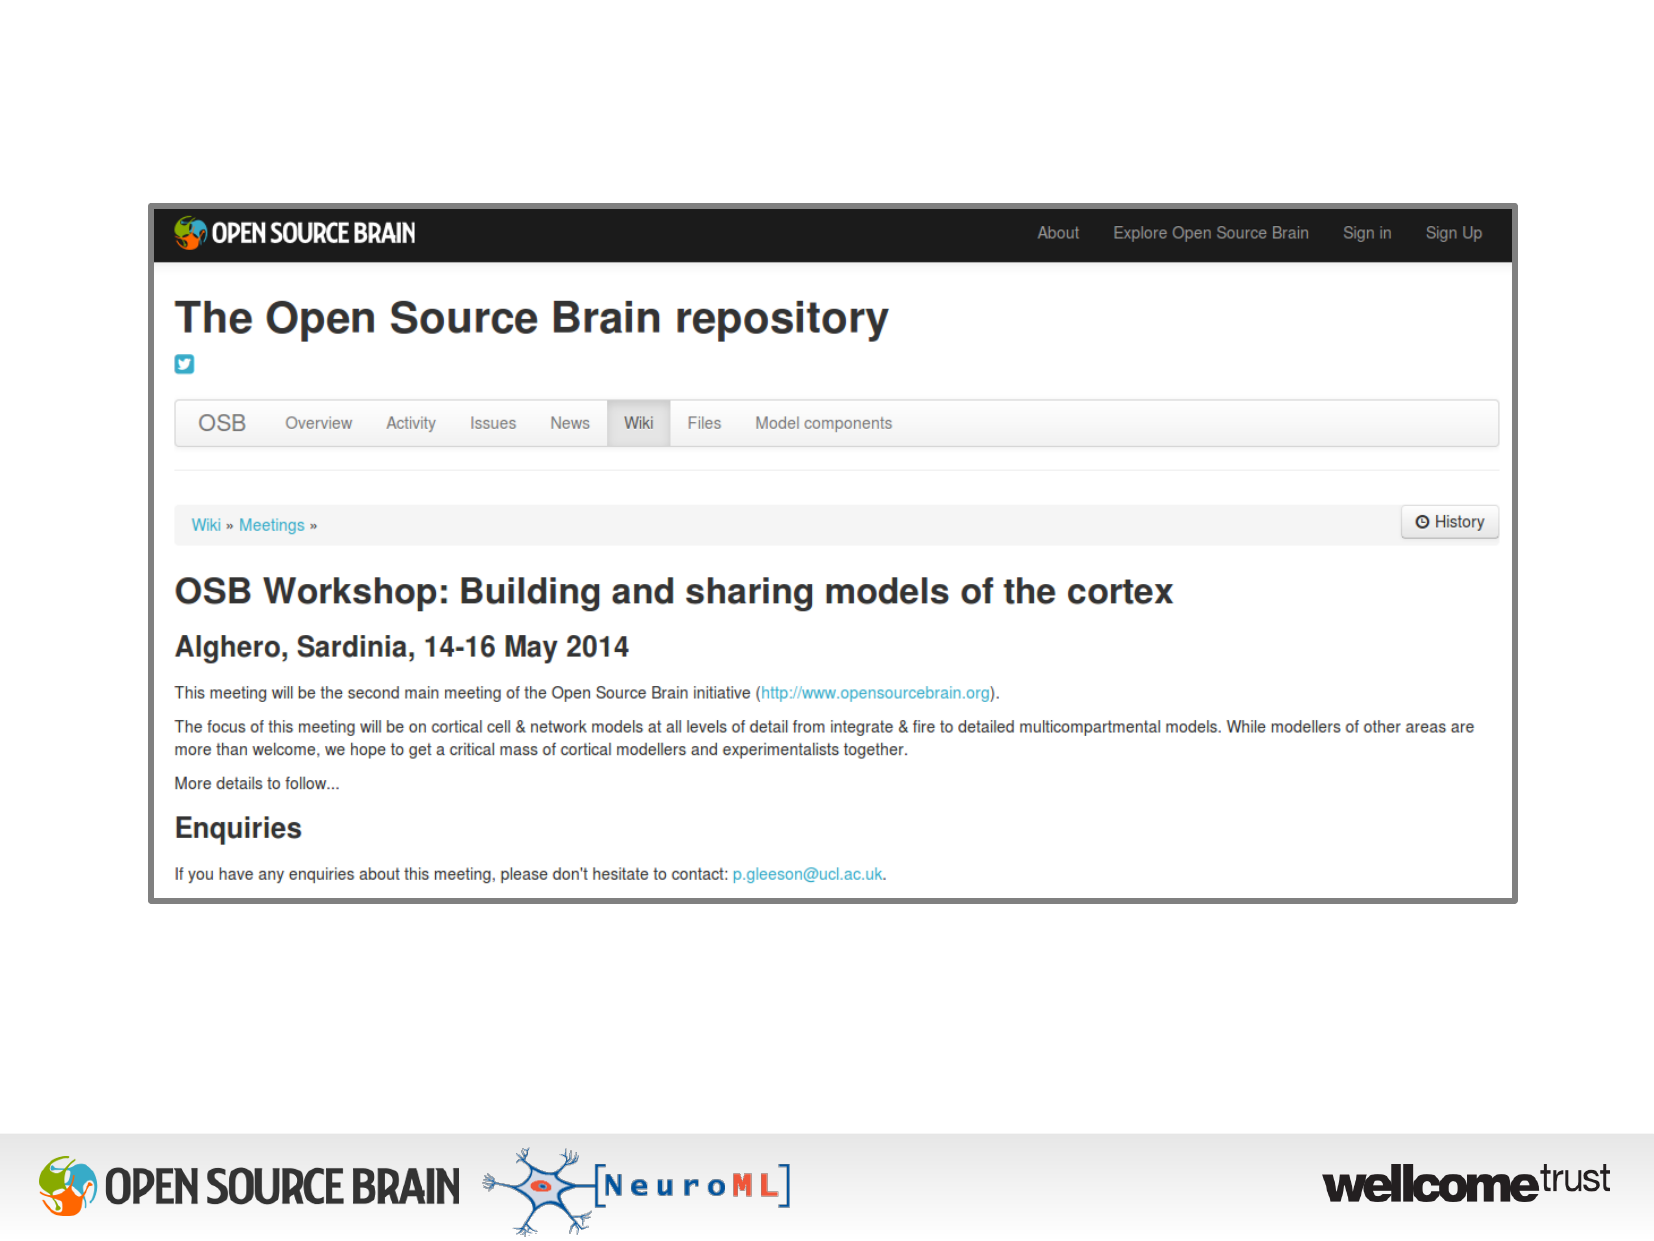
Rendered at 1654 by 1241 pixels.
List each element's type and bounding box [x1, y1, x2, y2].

picture [153, 208, 1512, 898]
picture [482, 1147, 790, 1237]
picture [39, 1156, 459, 1216]
picture [1322, 1164, 1610, 1202]
